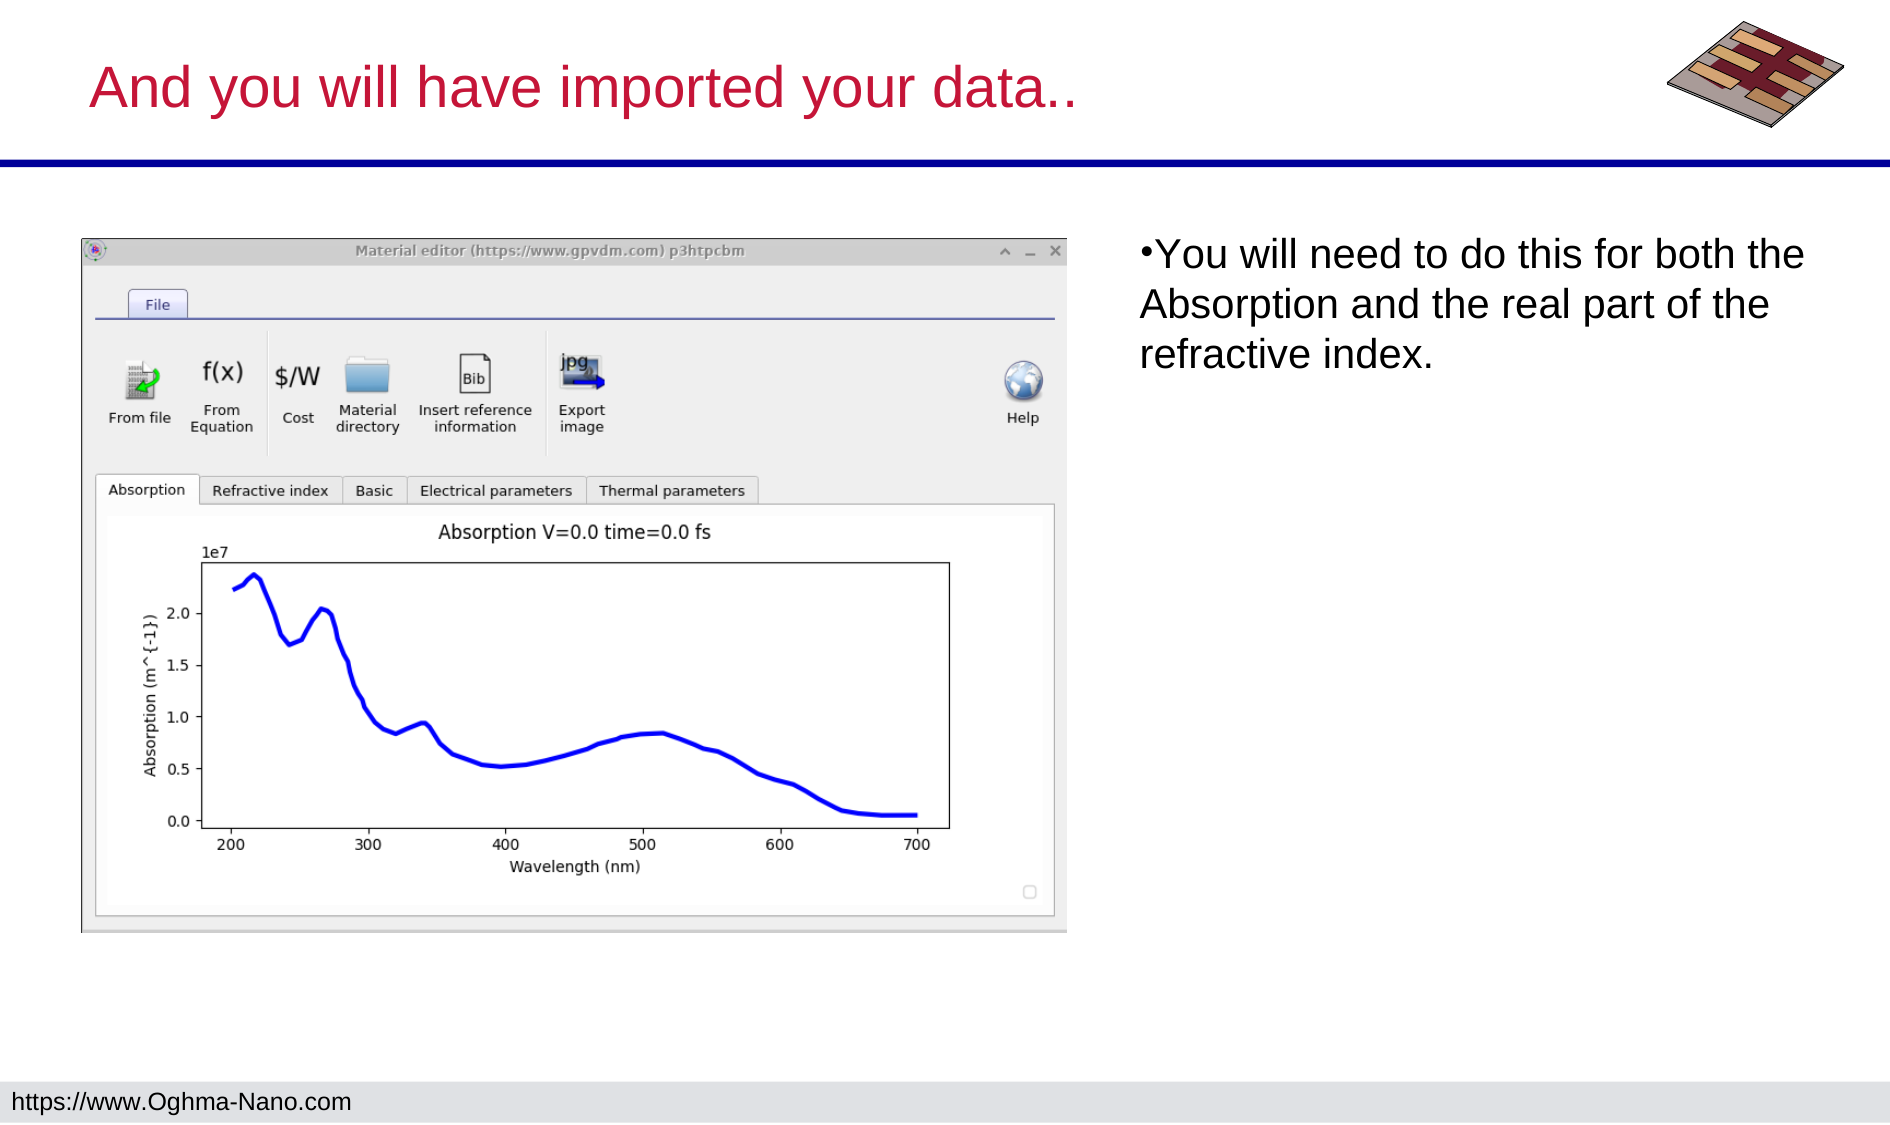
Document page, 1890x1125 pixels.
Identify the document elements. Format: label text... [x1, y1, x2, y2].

text_box You will need to do this for both the Absorption and the real part of the refractive index. [1124, 219, 1890, 385]
picture [81, 238, 1067, 933]
title And you will have imported your data.. [74, 34, 1634, 140]
